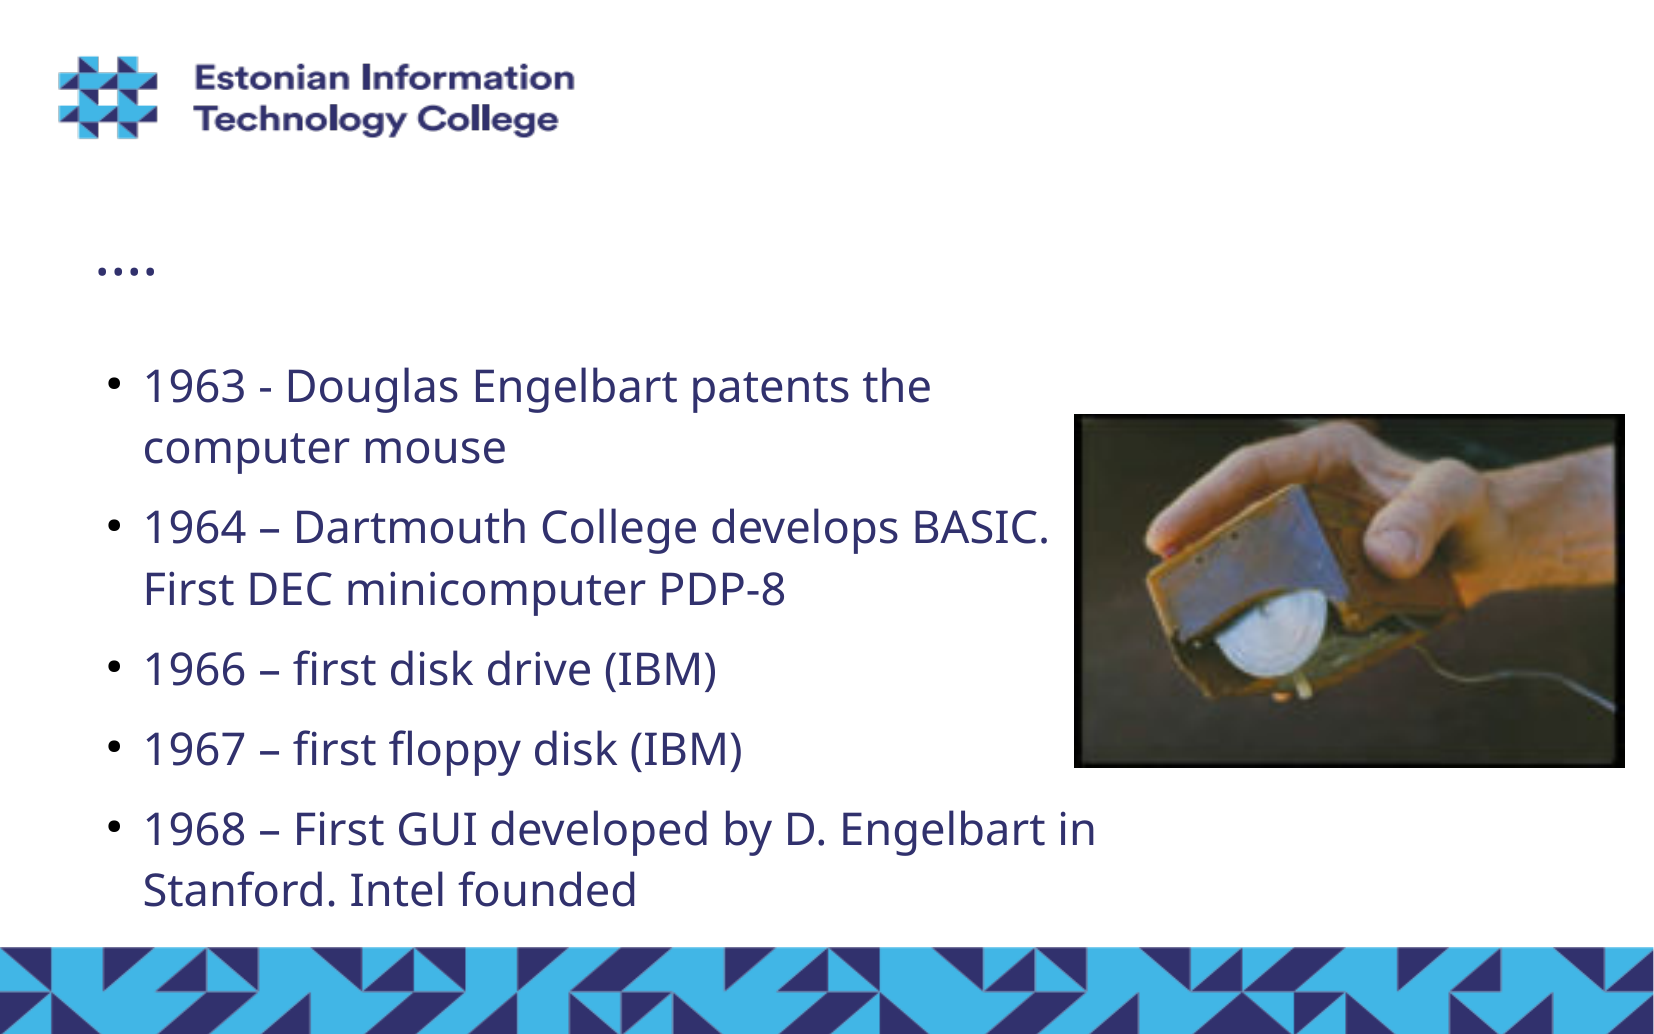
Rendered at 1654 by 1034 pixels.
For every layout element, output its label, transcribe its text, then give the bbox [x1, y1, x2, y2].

picture [1074, 414, 1625, 768]
list 1963 - Douglas Engelbart patents the computer mouse 1964 – Dartmouth College develops BASIC. First DEC minicomputer PDP-8 1966 – first disk drive (IBM) 1967 – first floppy disk (IBM) 1968 – First GUI developed by D. Engelbart in Stanford. Intel founded [94, 354, 1099, 922]
title …. [94, 165, 1231, 338]
